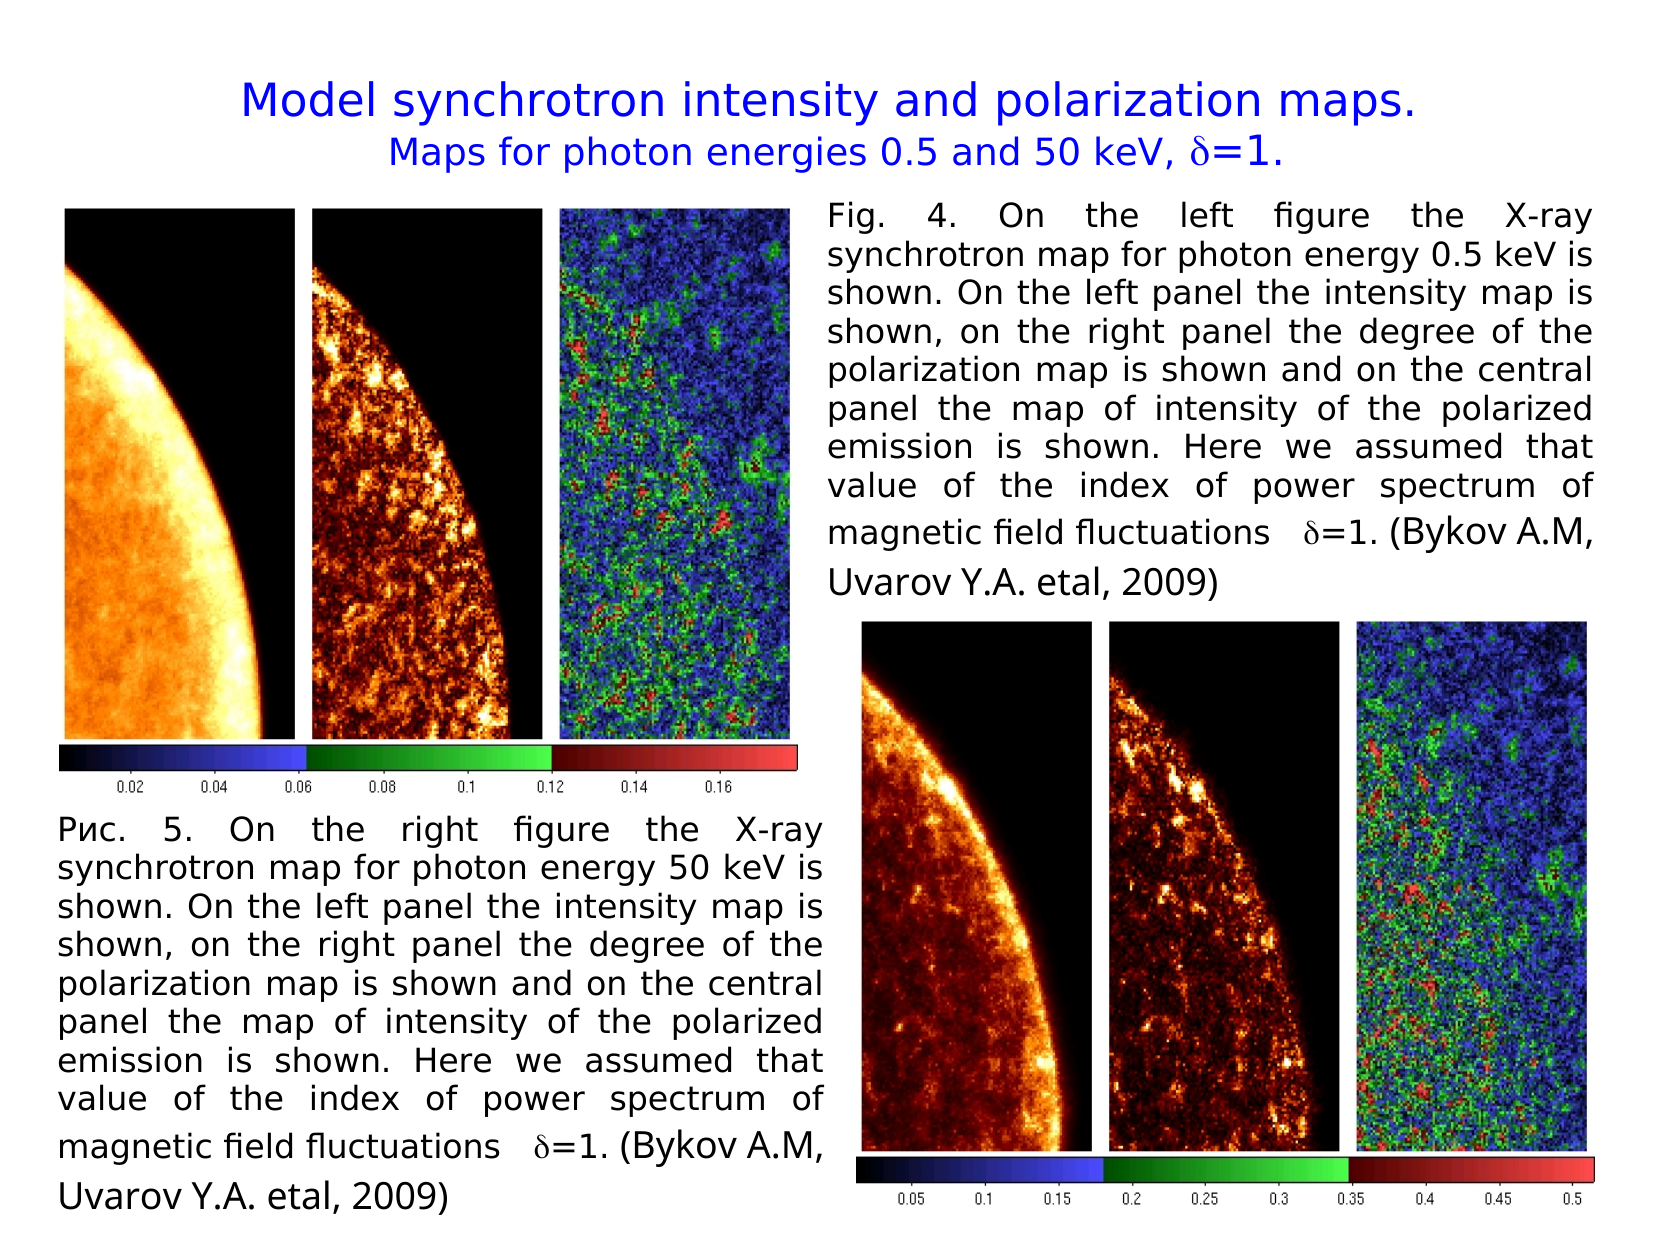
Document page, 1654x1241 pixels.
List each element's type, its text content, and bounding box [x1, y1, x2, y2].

text_box Fig. 4. On the left figure the X-ray synchrotron map for photon energy 0.5 keV is shown. On the left panel the intensity map is shown, on the right panel the degree of the polarization map is shown and on the central panel the map of intensity of the polarized emission is shown. Here we assumed that value of the index of power spectrum of magnetic field fluctuations =1. (Bykov A.M, Uvarov Y.A. etal, 2009) [826, 199, 1595, 605]
picture [856, 619, 1595, 1210]
picture [59, 206, 798, 798]
text_box Рис. 5. On the right figure the X-ray synchrotron map for photon energy 50 keV is shown. On the left panel the intensity map is shown, on the right panel the degree of the polarization map is shown and on the central panel the map of intensity of the polarized emission is shown. Here we assumed that value of the index of power spectrum of magnetic field fluctuations =1. (Bykov A.M, Uvarov Y.A. etal, 2009) [57, 813, 825, 1219]
title Model synchrotron intensity and polarization maps. Maps for photon energies 0.5 and 50 keV, =1. [92, 72, 1581, 178]
